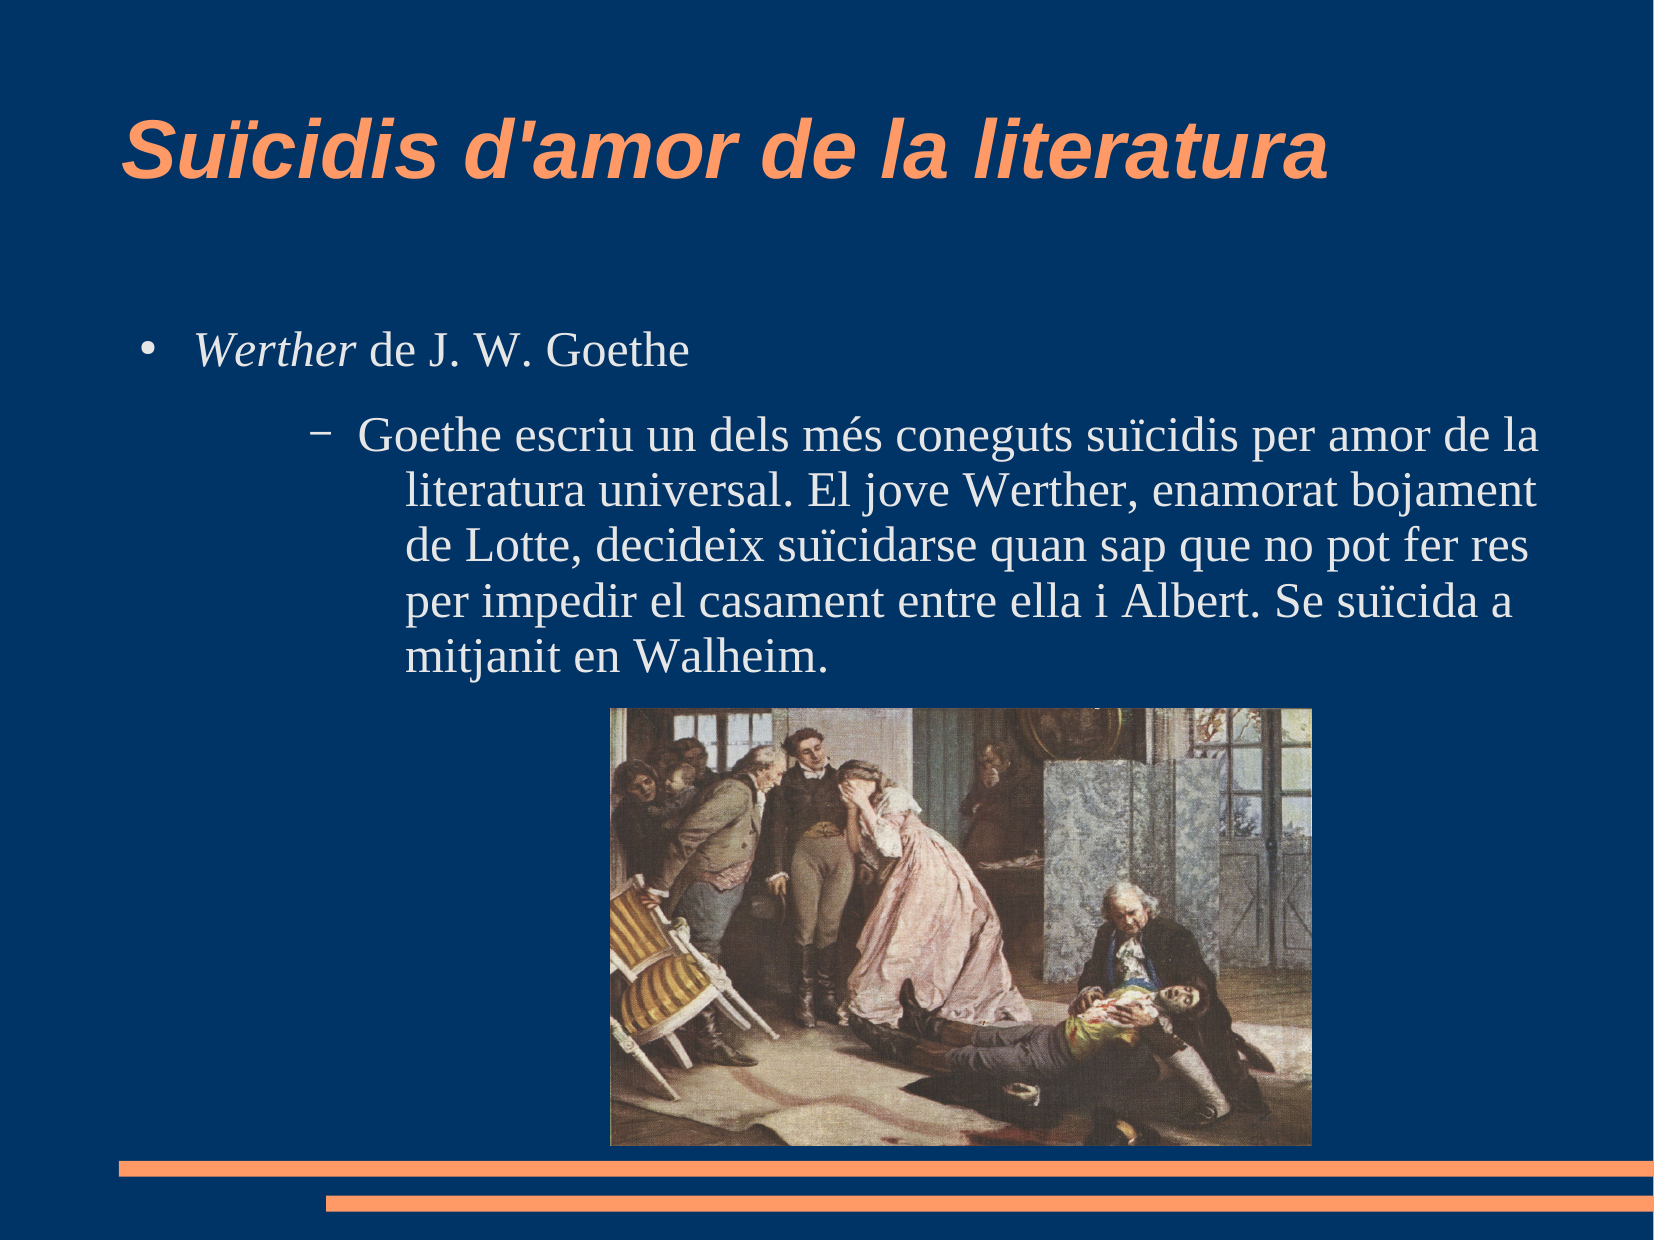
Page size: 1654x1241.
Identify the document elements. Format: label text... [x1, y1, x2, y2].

list Werther de J. W. Goethe Goethe escriu un dels més coneguts suïcidis per amor de la literatura universal. El jove Werther, enamorat bojament de Lotte, decideix suïcidarse quan sap que no pot fer res per impedir el casament entre ella i Albert. Se suïcida a mitjanit en Walheim. [121, 322, 1561, 1132]
title Suïcidis d'amor de la literatura [121, 46, 1534, 254]
picture [610, 708, 1312, 1146]
